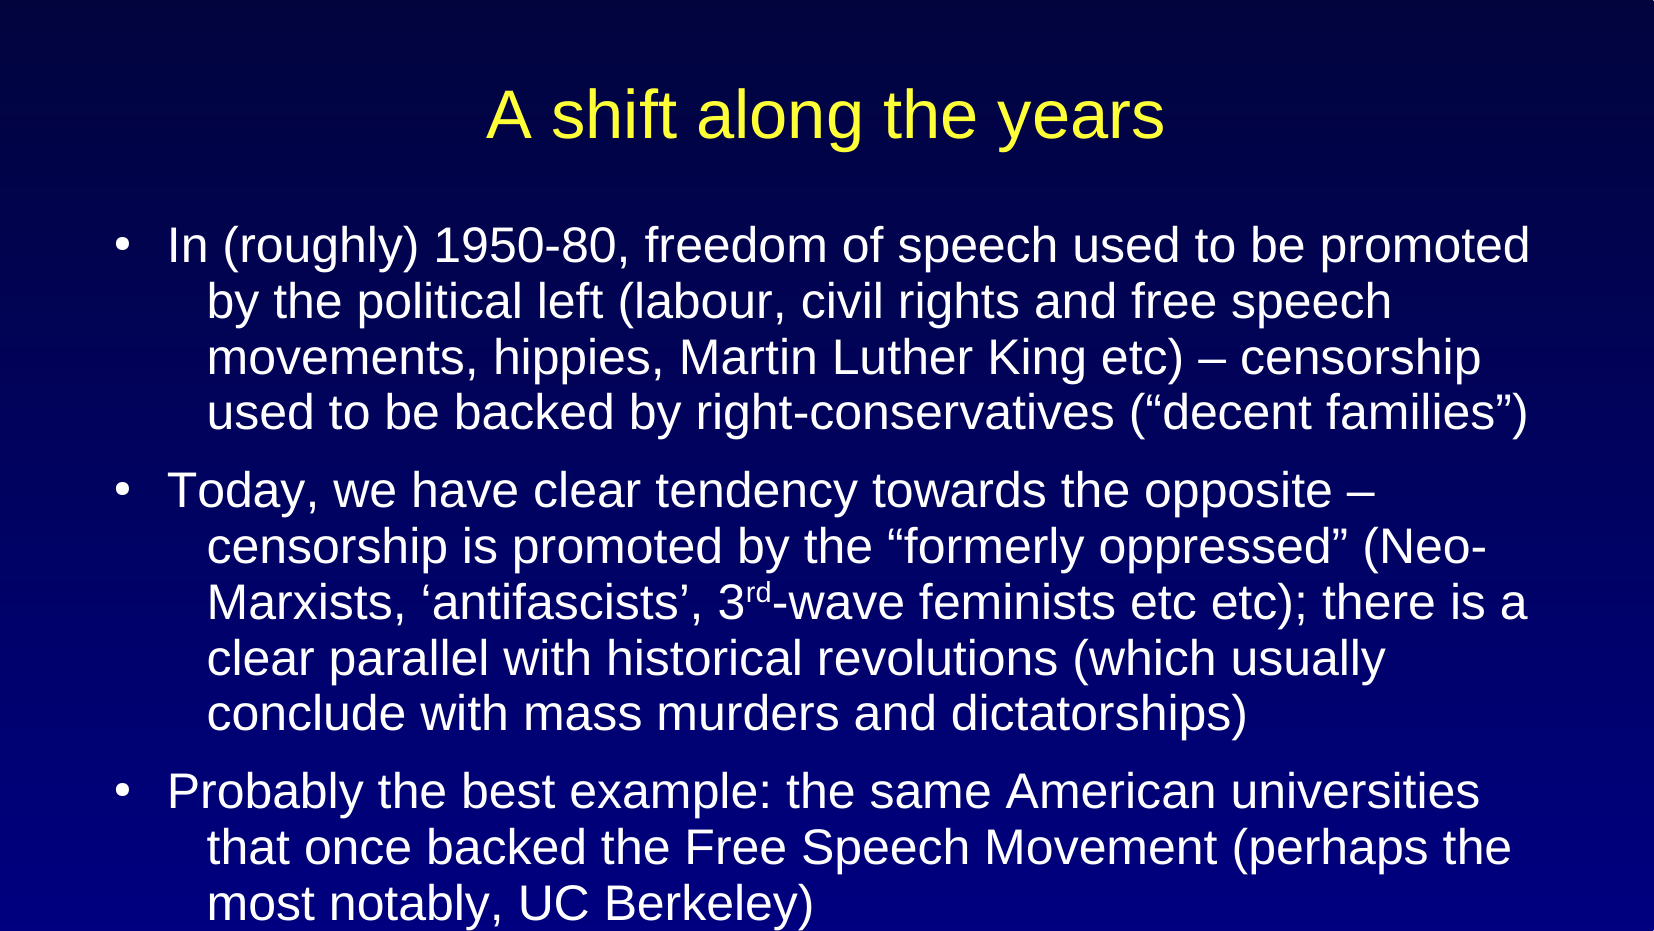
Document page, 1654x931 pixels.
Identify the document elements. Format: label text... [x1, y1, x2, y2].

list In (roughly) 1950-80, freedom of speech used to be promoted by the political left (labour, civil rights and free speech movements, hippies, Martin Luther King etc) – censorship used to be backed by right-conservatives (“decent families”) Today, we have clear tendency towards the opposite – censorship is promoted by the “formerly oppressed” (Neo-Marxists, ‘antifascists’, 3rd-wave feminists etc etc); there is a clear parallel with historical revolutions (which usually conclude with mass murders and dictatorships) Probably the best example: the same American universities that once backed the Free Speech Movement (perhaps the most notably, UC Berkeley) [82, 217, 1571, 931]
title A shift along the years [82, 37, 1571, 193]
